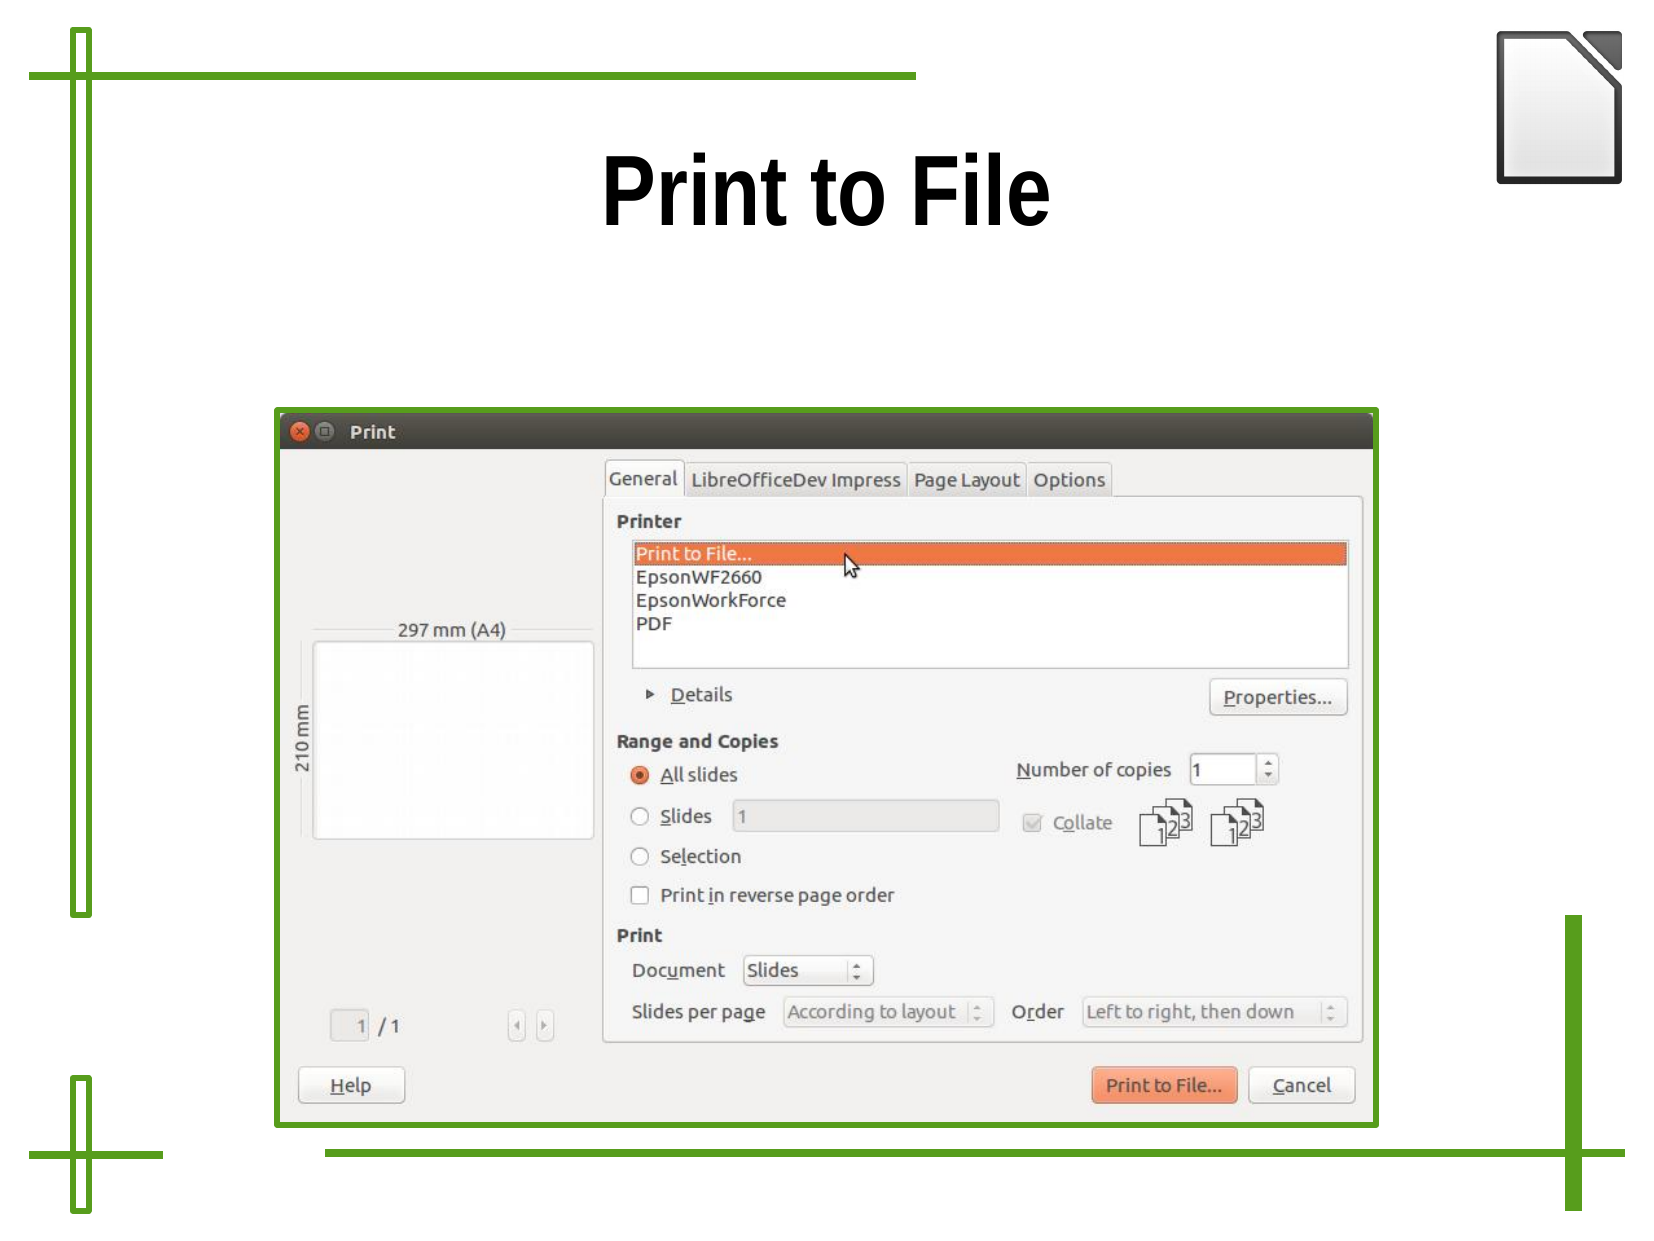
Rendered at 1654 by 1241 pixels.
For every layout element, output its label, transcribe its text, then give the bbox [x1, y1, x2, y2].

picture [280, 413, 1374, 1123]
picture [1494, 29, 1624, 186]
title Print to File [118, 118, 1536, 260]
